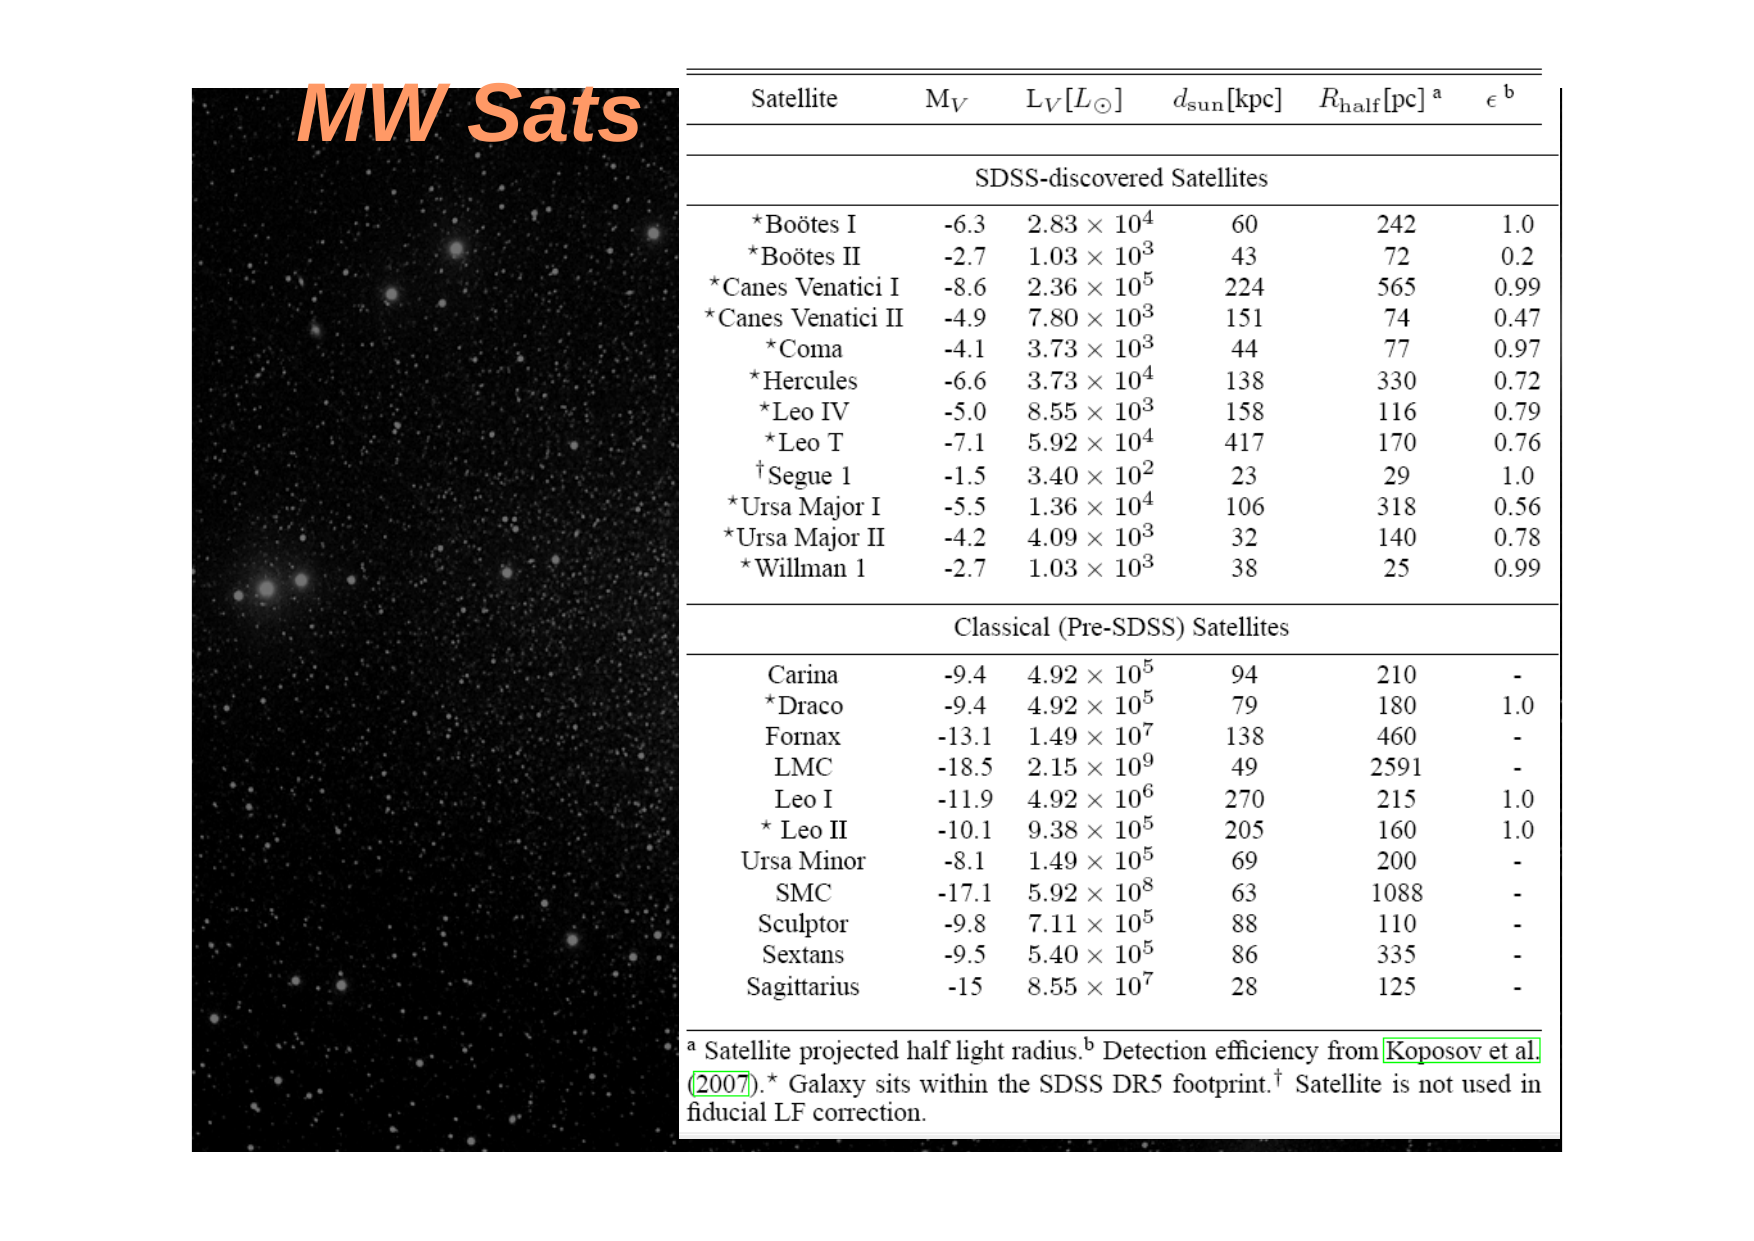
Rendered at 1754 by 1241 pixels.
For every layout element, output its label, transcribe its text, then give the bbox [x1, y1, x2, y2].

title MW Sats [296, 23, 1467, 202]
picture [191, 61, 1563, 1152]
